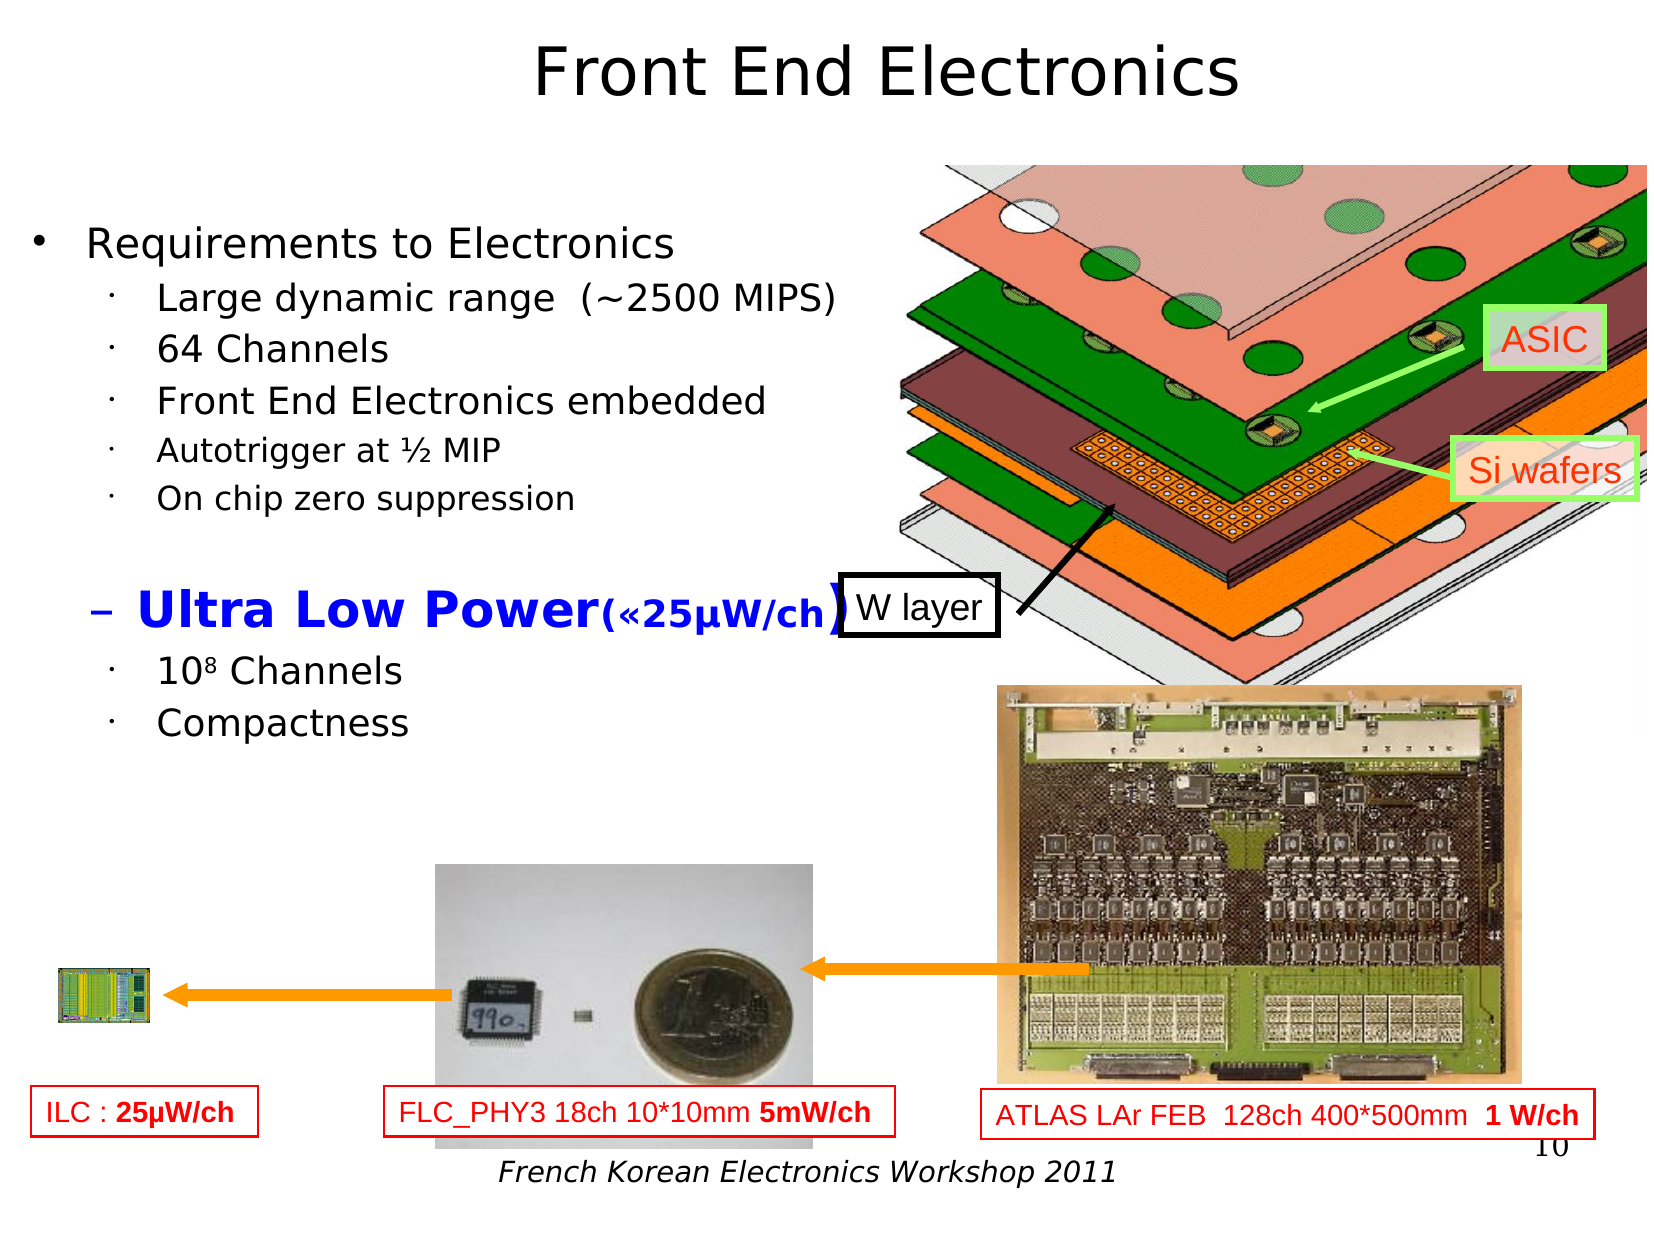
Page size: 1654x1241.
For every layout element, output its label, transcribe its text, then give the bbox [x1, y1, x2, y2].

picture [435, 1048, 813, 1086]
picture [58, 968, 150, 1023]
picture [951, 165, 1647, 1085]
picture [435, 1137, 813, 1149]
text_box ATLAS LAr FEB 128ch 400*500mm 1 W/ch [980, 1088, 1595, 1140]
text_box FLC_PHY3 18ch 10*10mm 5mW/ch [383, 1086, 895, 1137]
title Front End Electronics [263, 25, 1513, 197]
text_box Si wafers [1453, 438, 1638, 499]
text_box W layer [841, 574, 998, 636]
text_box ILC : 25µW/ch [30, 1086, 259, 1137]
text_box ASIC [1486, 307, 1604, 369]
list Requirements to Electronics Large dynamic range (~2500 MIPS) 64 Channels Front End Electronics embedded Autotrigger at ½ MIP On chip zero suppression Ultra Low Power(«25µW/ch) 108 Channels Compactness [0, 95, 951, 1048]
